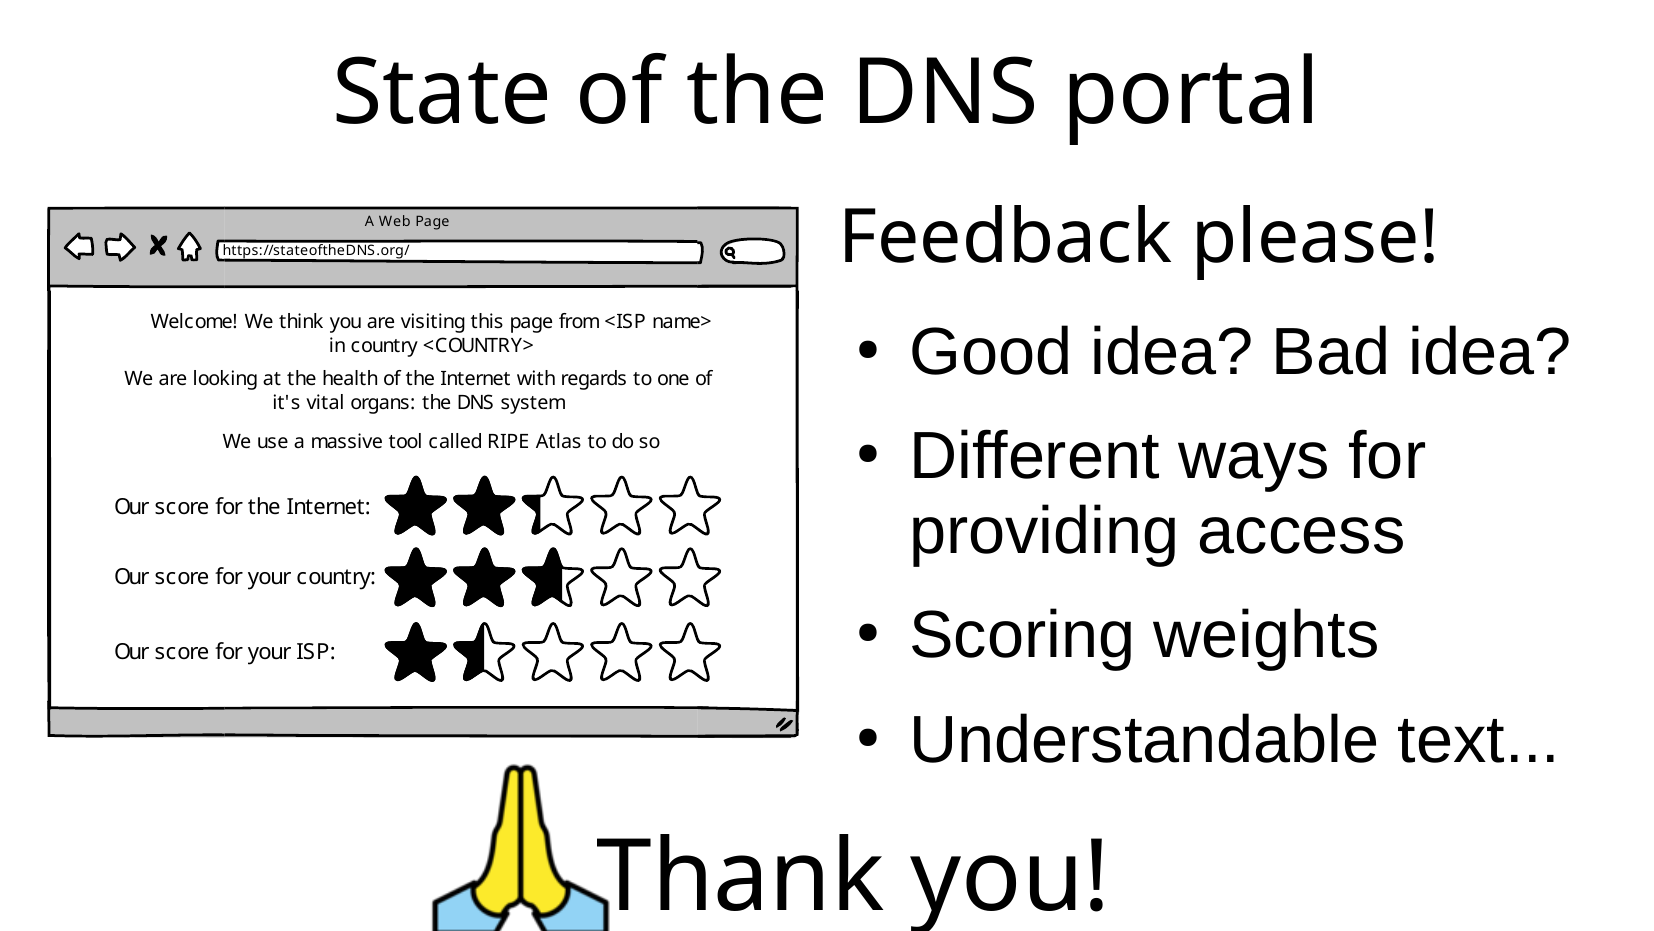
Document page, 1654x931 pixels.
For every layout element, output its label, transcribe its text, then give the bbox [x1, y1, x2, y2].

text_box Thank you! [613, 795, 1217, 931]
list Feedback please! Good idea? Bad idea? Different ways for providing access Scoring weights Understandable text... [838, 182, 1630, 804]
picture [425, 755, 613, 931]
picture [47, 206, 800, 739]
title State of the DNS portal [82, 25, 1571, 181]
